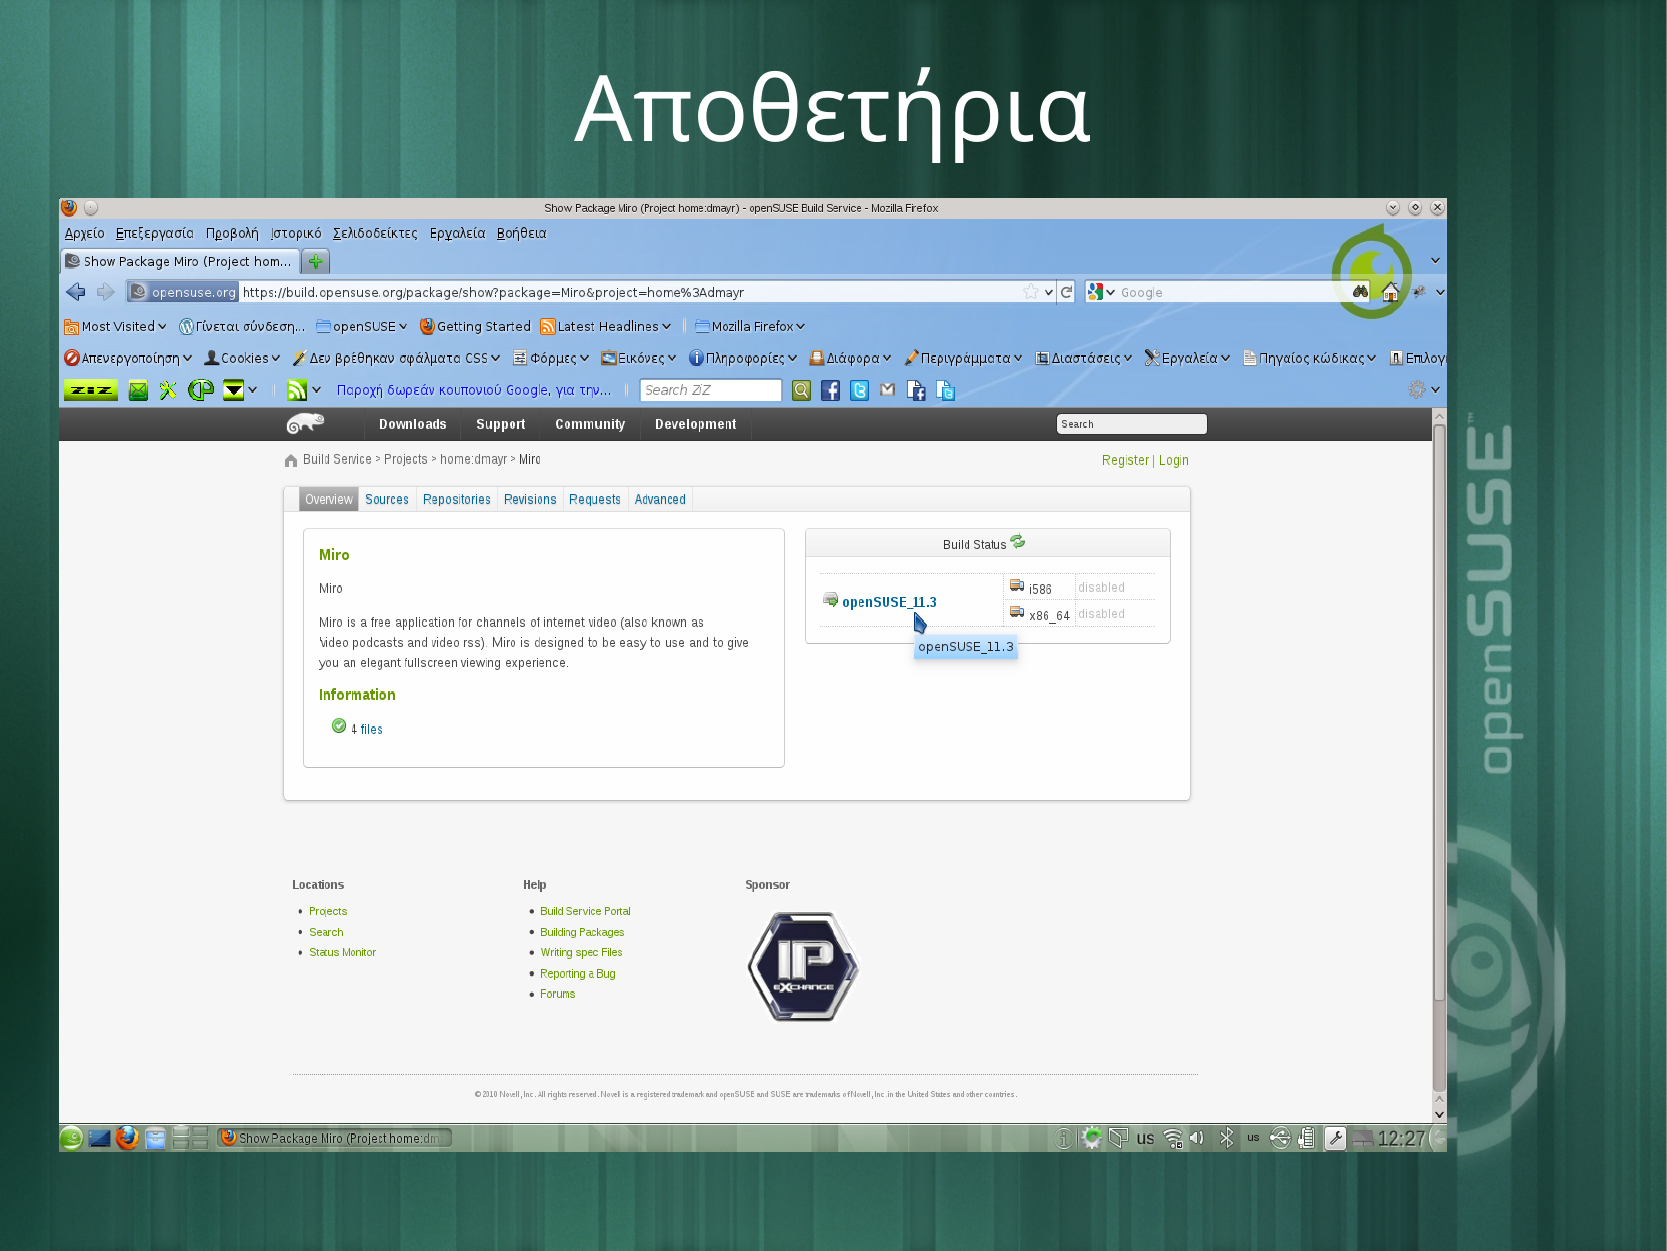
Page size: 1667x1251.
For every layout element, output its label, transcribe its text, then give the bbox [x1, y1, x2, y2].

list [38, 295, 1625, 1196]
picture [0, 0, 1667, 1251]
title Αποθετήρια [40, 50, 1627, 271]
